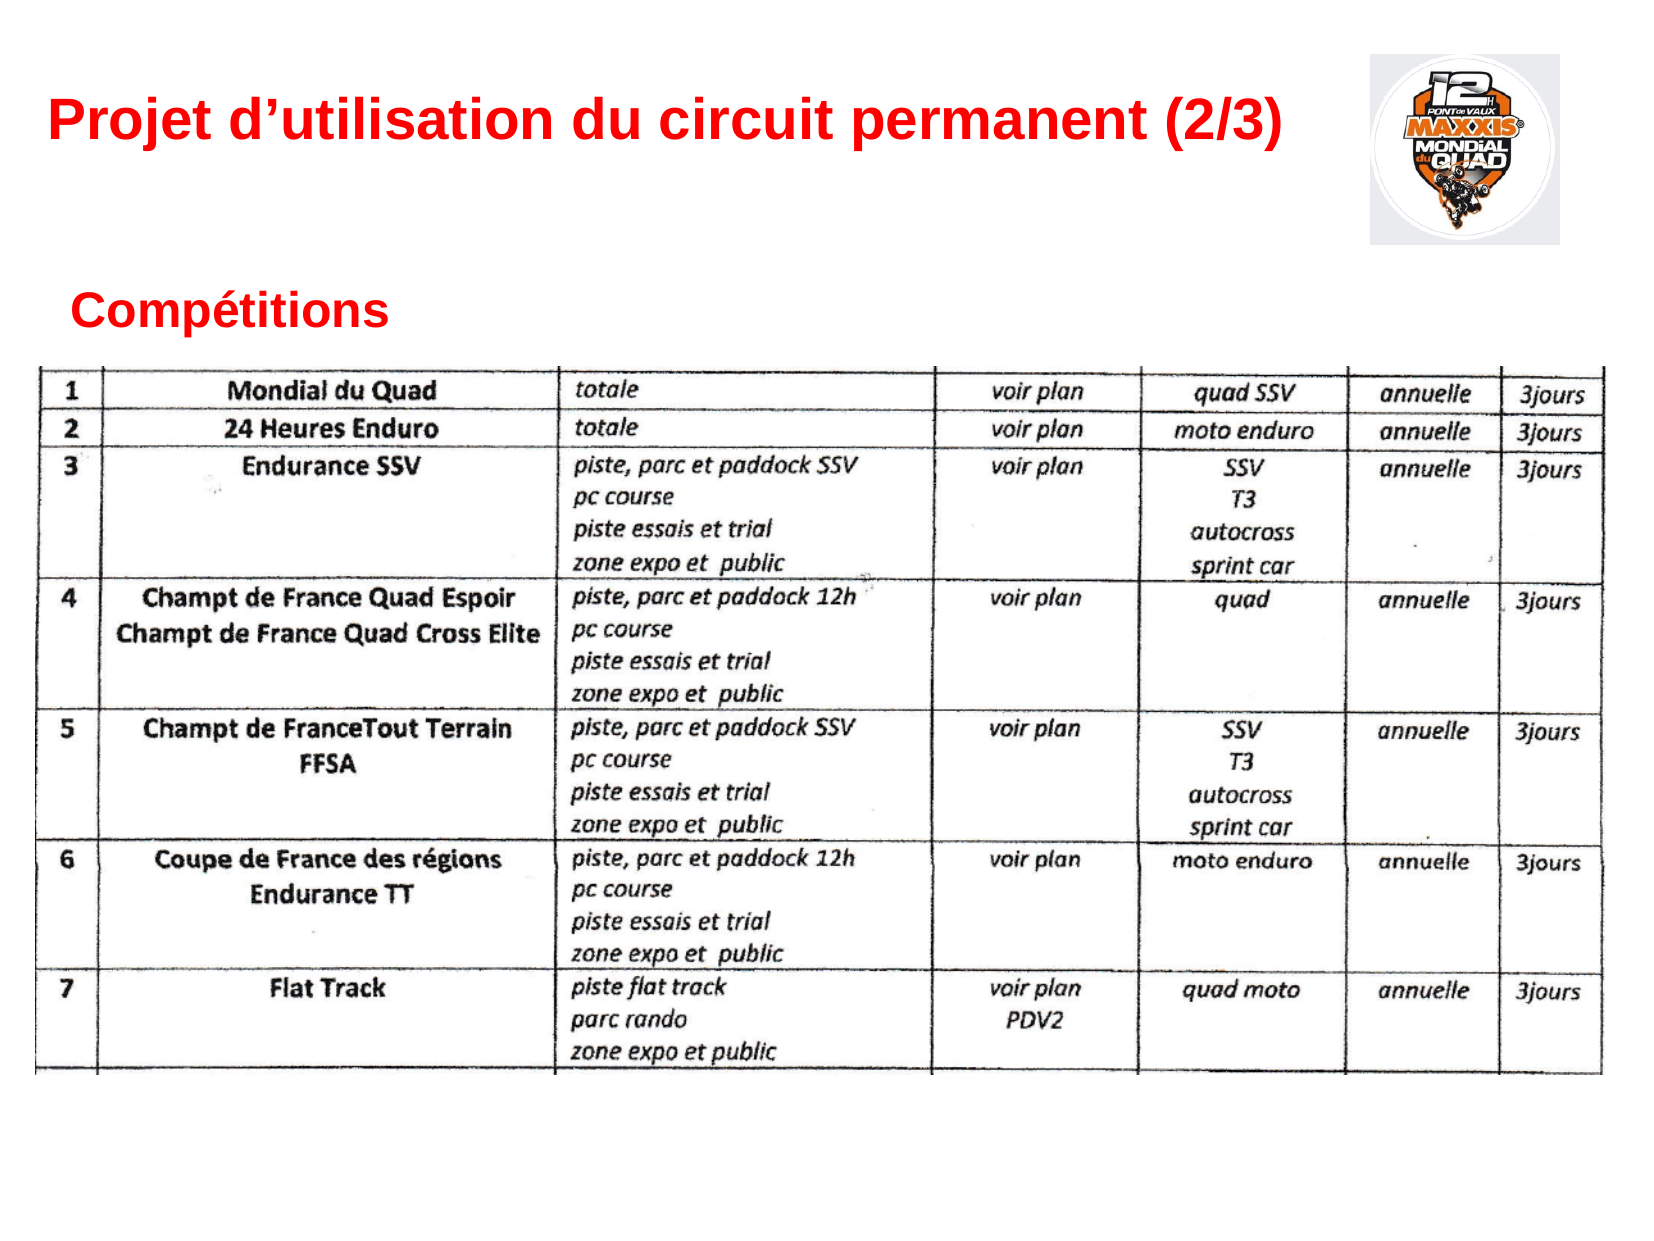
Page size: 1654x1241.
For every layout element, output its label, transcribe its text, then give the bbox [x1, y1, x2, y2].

title Compétitions [70, 281, 1559, 366]
picture [35, 366, 1608, 1075]
picture [1370, 54, 1560, 245]
title Projet d’utilisation du circuit permanent (2/3) [47, 54, 1370, 185]
